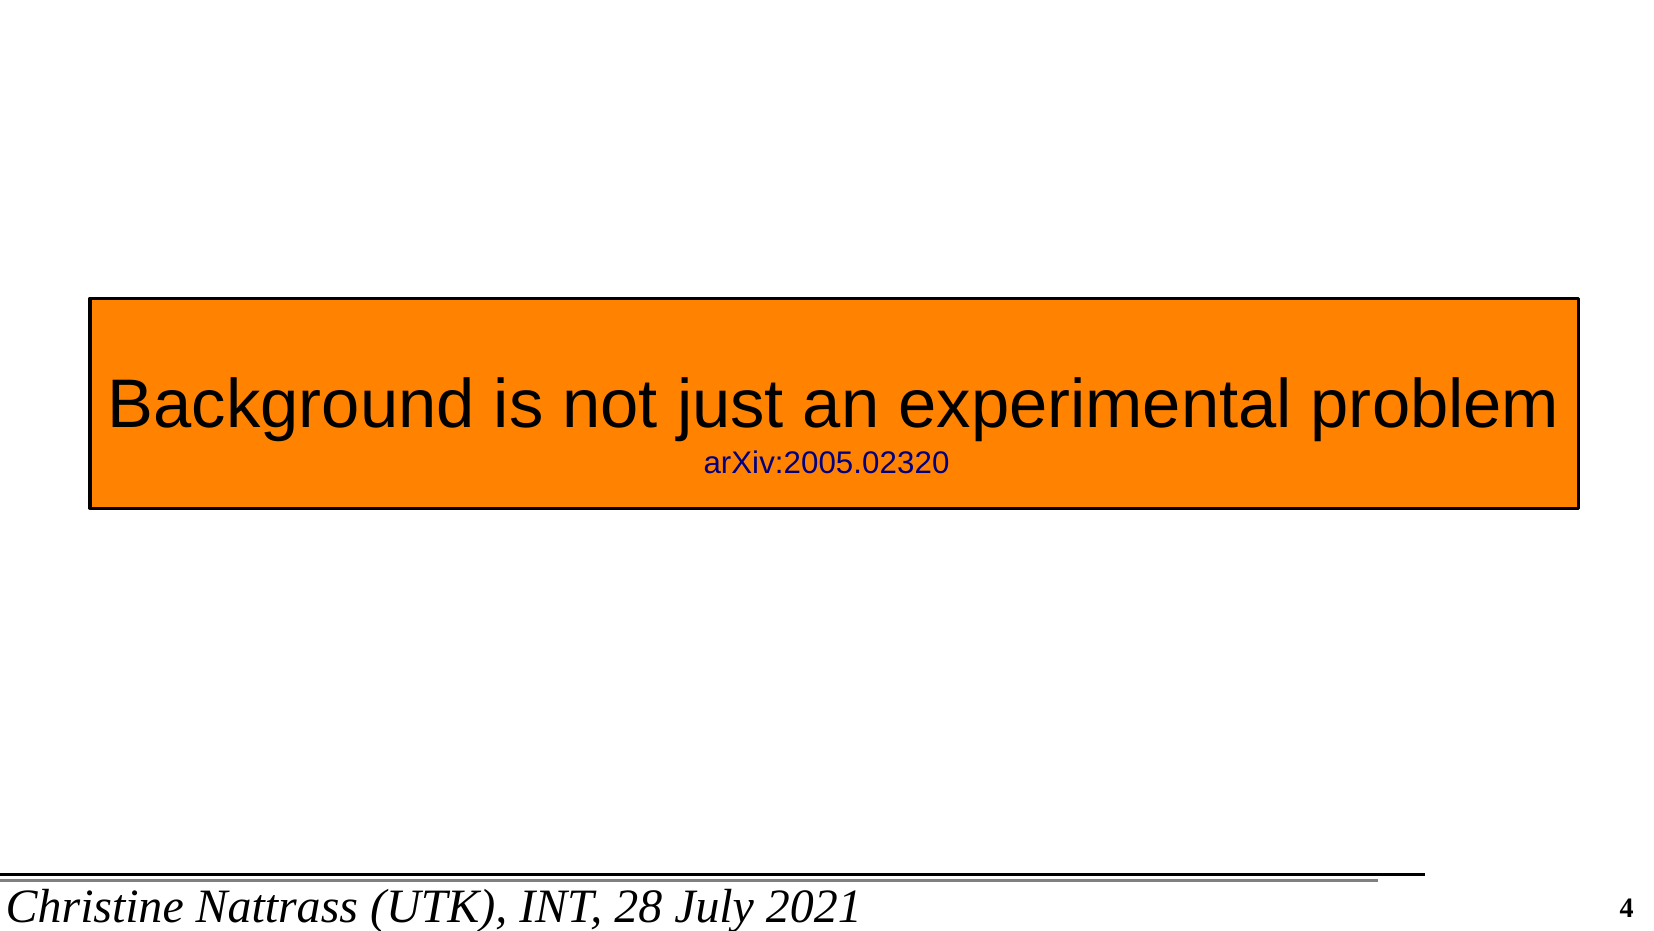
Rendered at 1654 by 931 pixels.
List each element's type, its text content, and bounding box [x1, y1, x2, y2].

title Background is not just an experimental problem [90, 298, 1579, 509]
text_box arXiv:2005.02320 [630, 378, 1024, 547]
